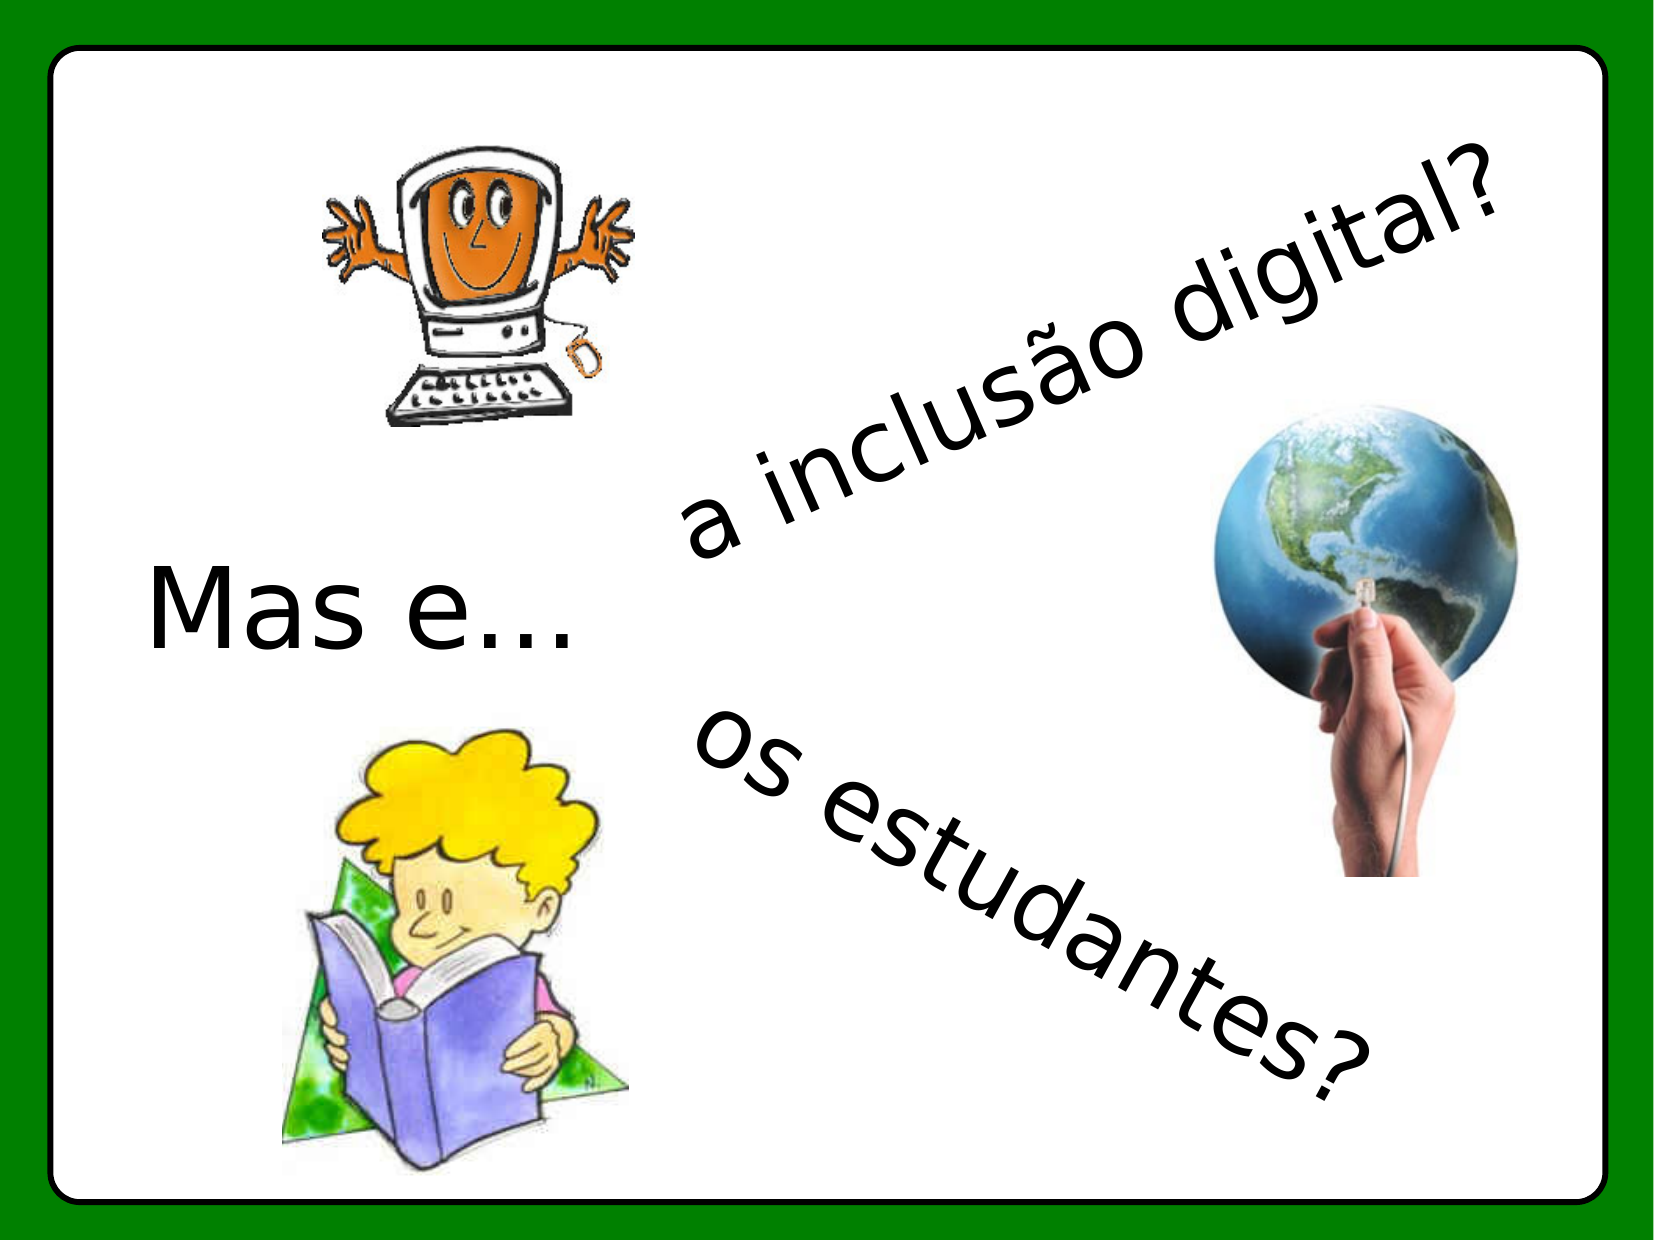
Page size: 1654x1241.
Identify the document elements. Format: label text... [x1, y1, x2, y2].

picture [282, 685, 629, 1181]
list Mas e... [125, 544, 593, 676]
list os estudantes? [657, 660, 1449, 1167]
list a inclusão digital? [639, 59, 1654, 595]
picture [1210, 399, 1523, 877]
picture [322, 145, 635, 427]
